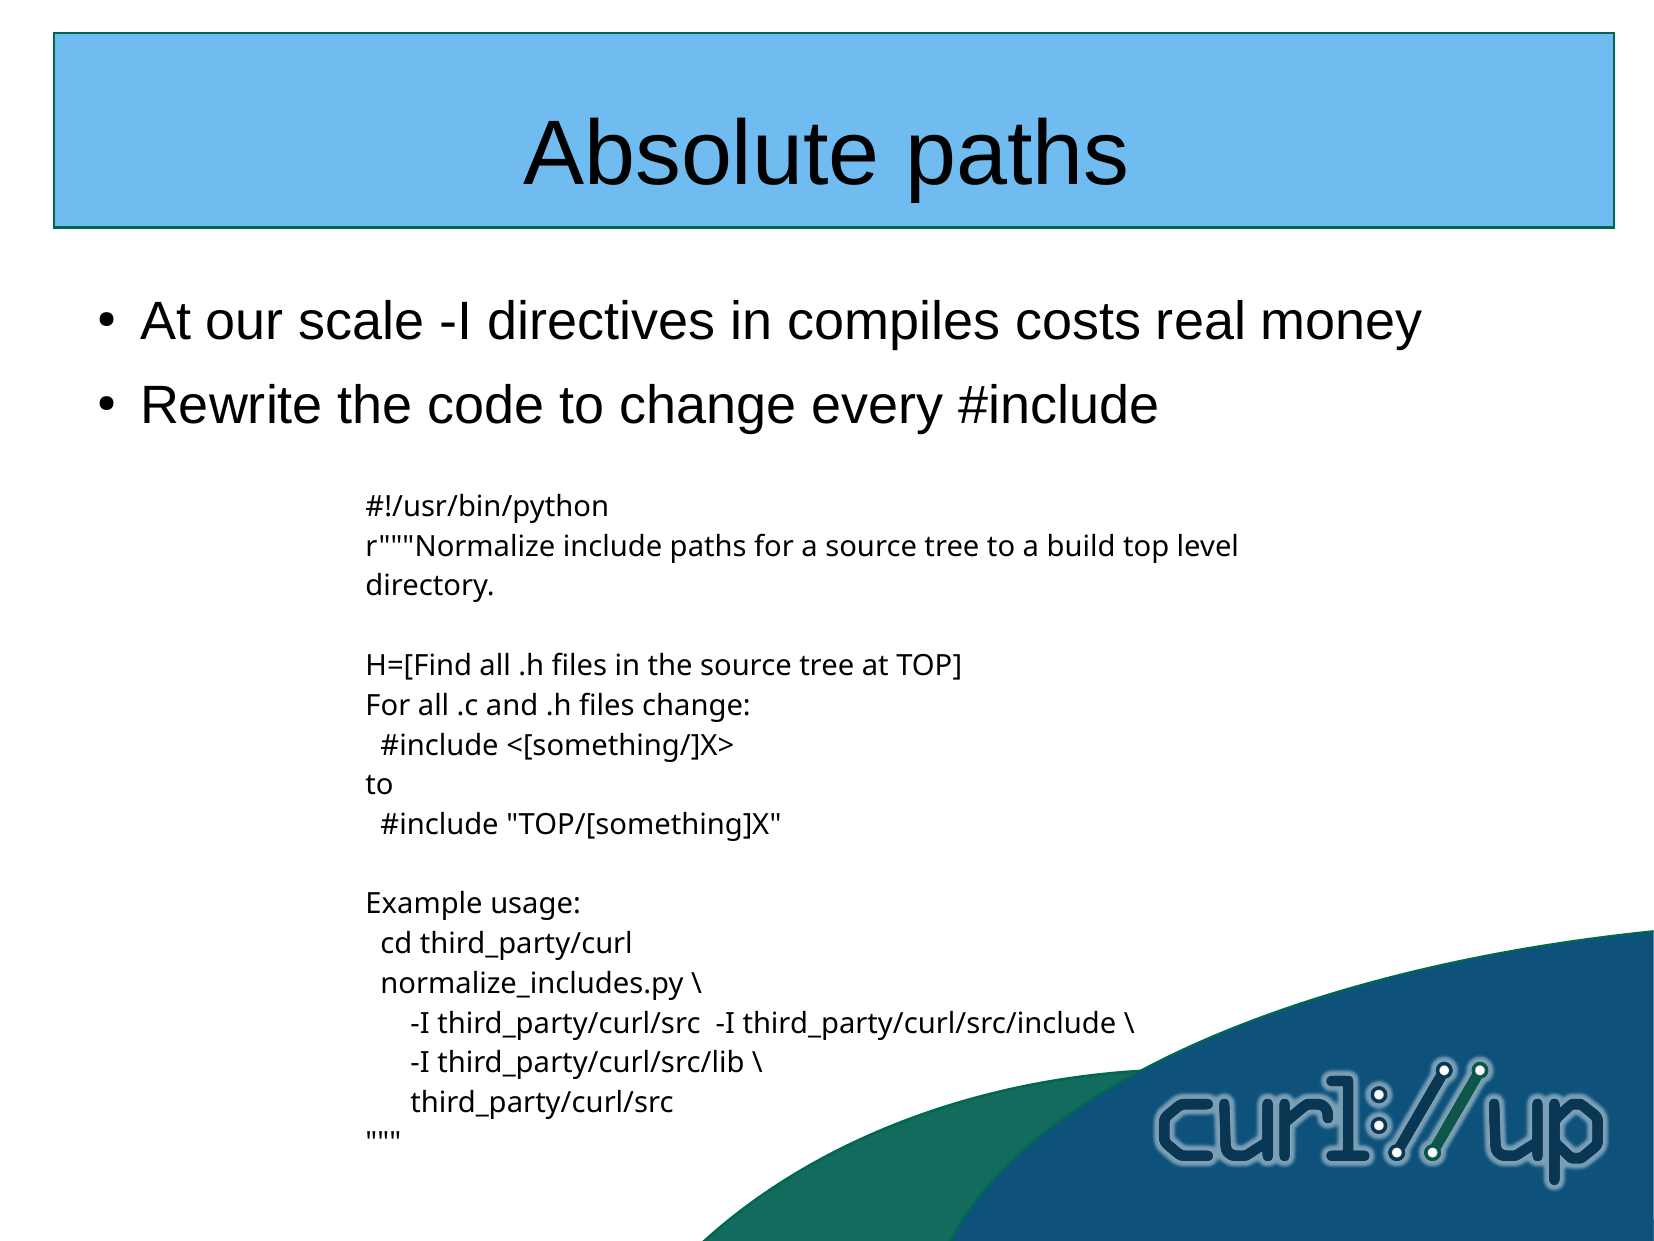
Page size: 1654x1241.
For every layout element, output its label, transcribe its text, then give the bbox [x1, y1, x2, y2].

text_box #!/usr/bin/python r"""Normalize include paths for a source tree to a build top level directory. H=[Find all .h files in the source tree at TOP] For all .c and .h files change: #include <[something/]X> to #include "TOP/[something]X" Example usage: cd third_party/curl normalize_includes.py \ -I third_party/curl/src -I third_party/curl/src/include \ -I third_party/curl/src/lib \ third_party/curl/src """ [350, 477, 1325, 1200]
title Absolute paths [82, 49, 1571, 257]
list At our scale -I directives in compiles costs real money Rewrite the code to change every #include [82, 290, 1571, 438]
